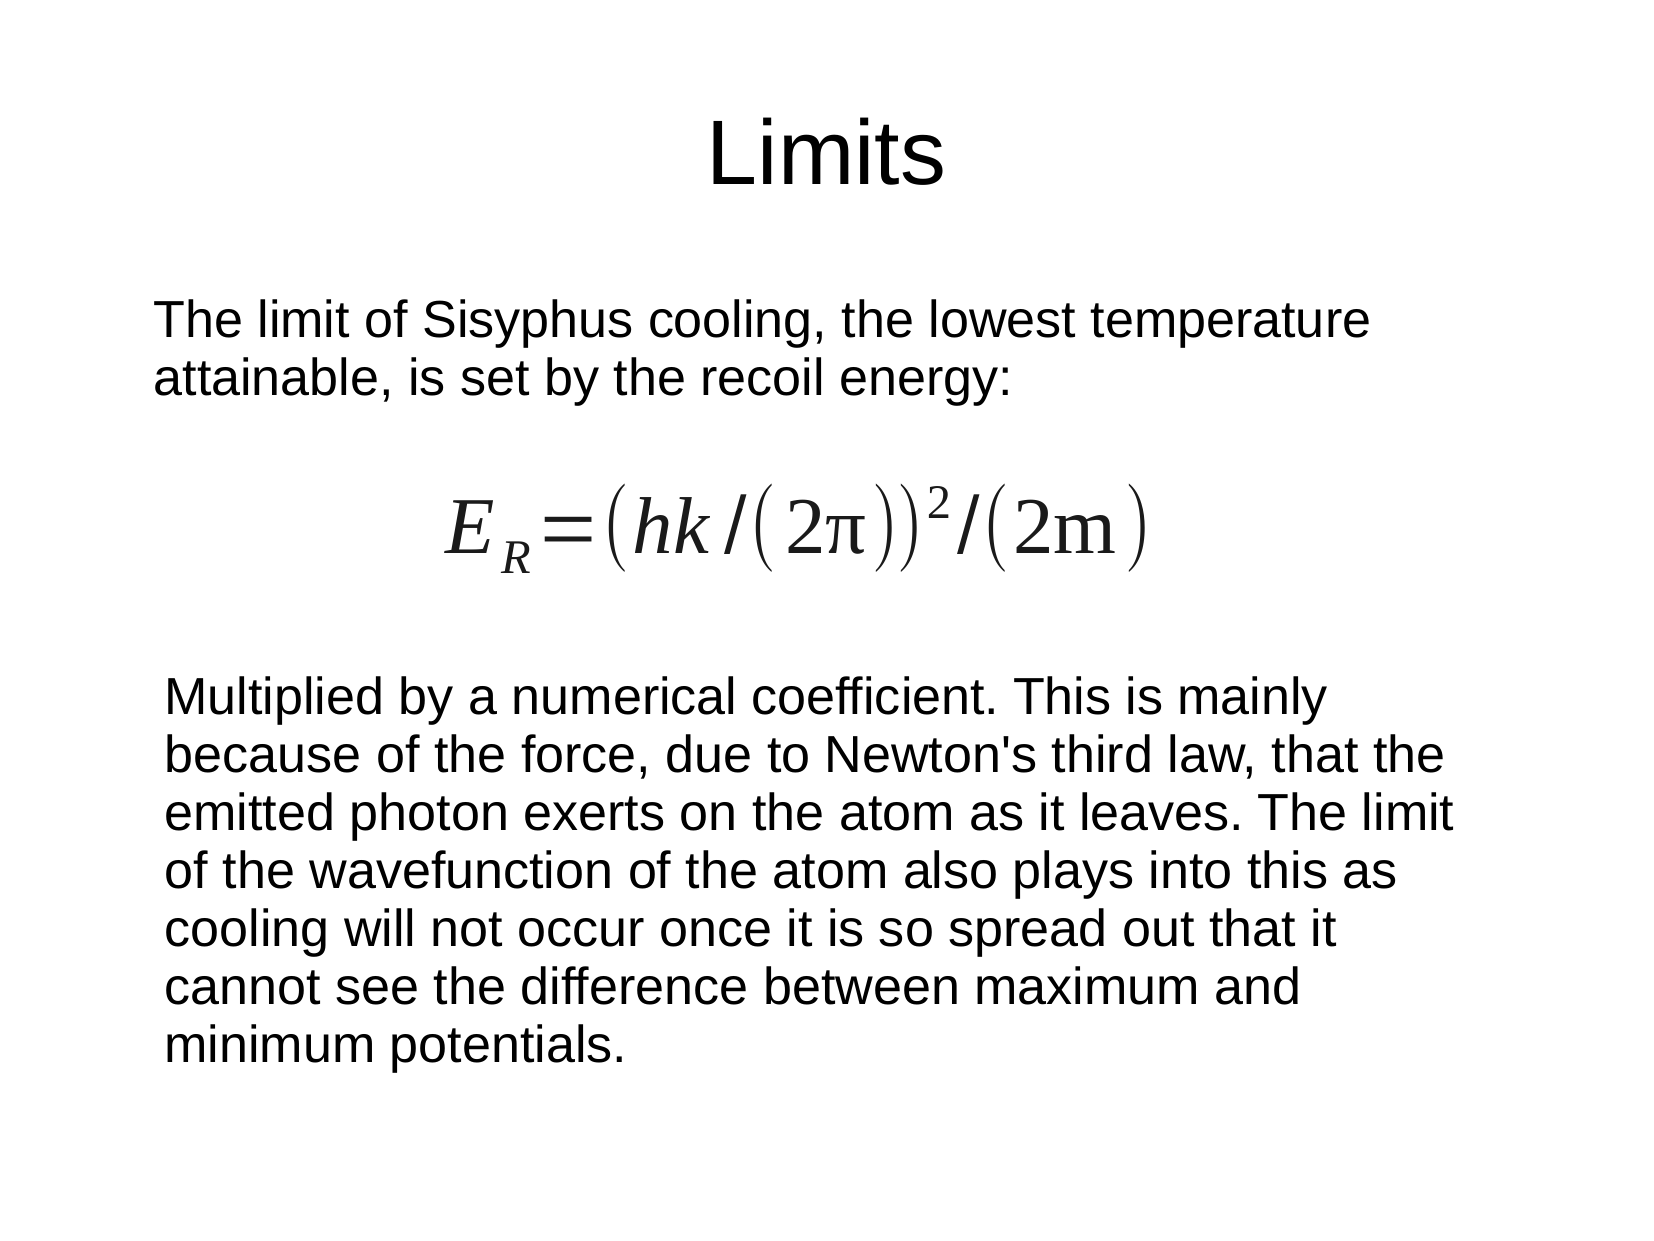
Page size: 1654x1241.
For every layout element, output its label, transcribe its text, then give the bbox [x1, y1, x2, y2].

title Limits [82, 49, 1571, 257]
list The limit of Sisyphus cooling, the lowest temperature attainable, is set by the recoil energy: [82, 290, 1538, 496]
chart [420, 472, 1172, 586]
text_box Multiplied by a numerical coefficient. This is mainly because of the force, due to Newton's third law, that the emitted photon exerts on the atom as it leaves. The limit of the wavefunction of the atom also plays into this as cooling will not occur once it is so spread out that it cannot see the difference between maximum and minimum potentials. [150, 660, 1471, 1081]
